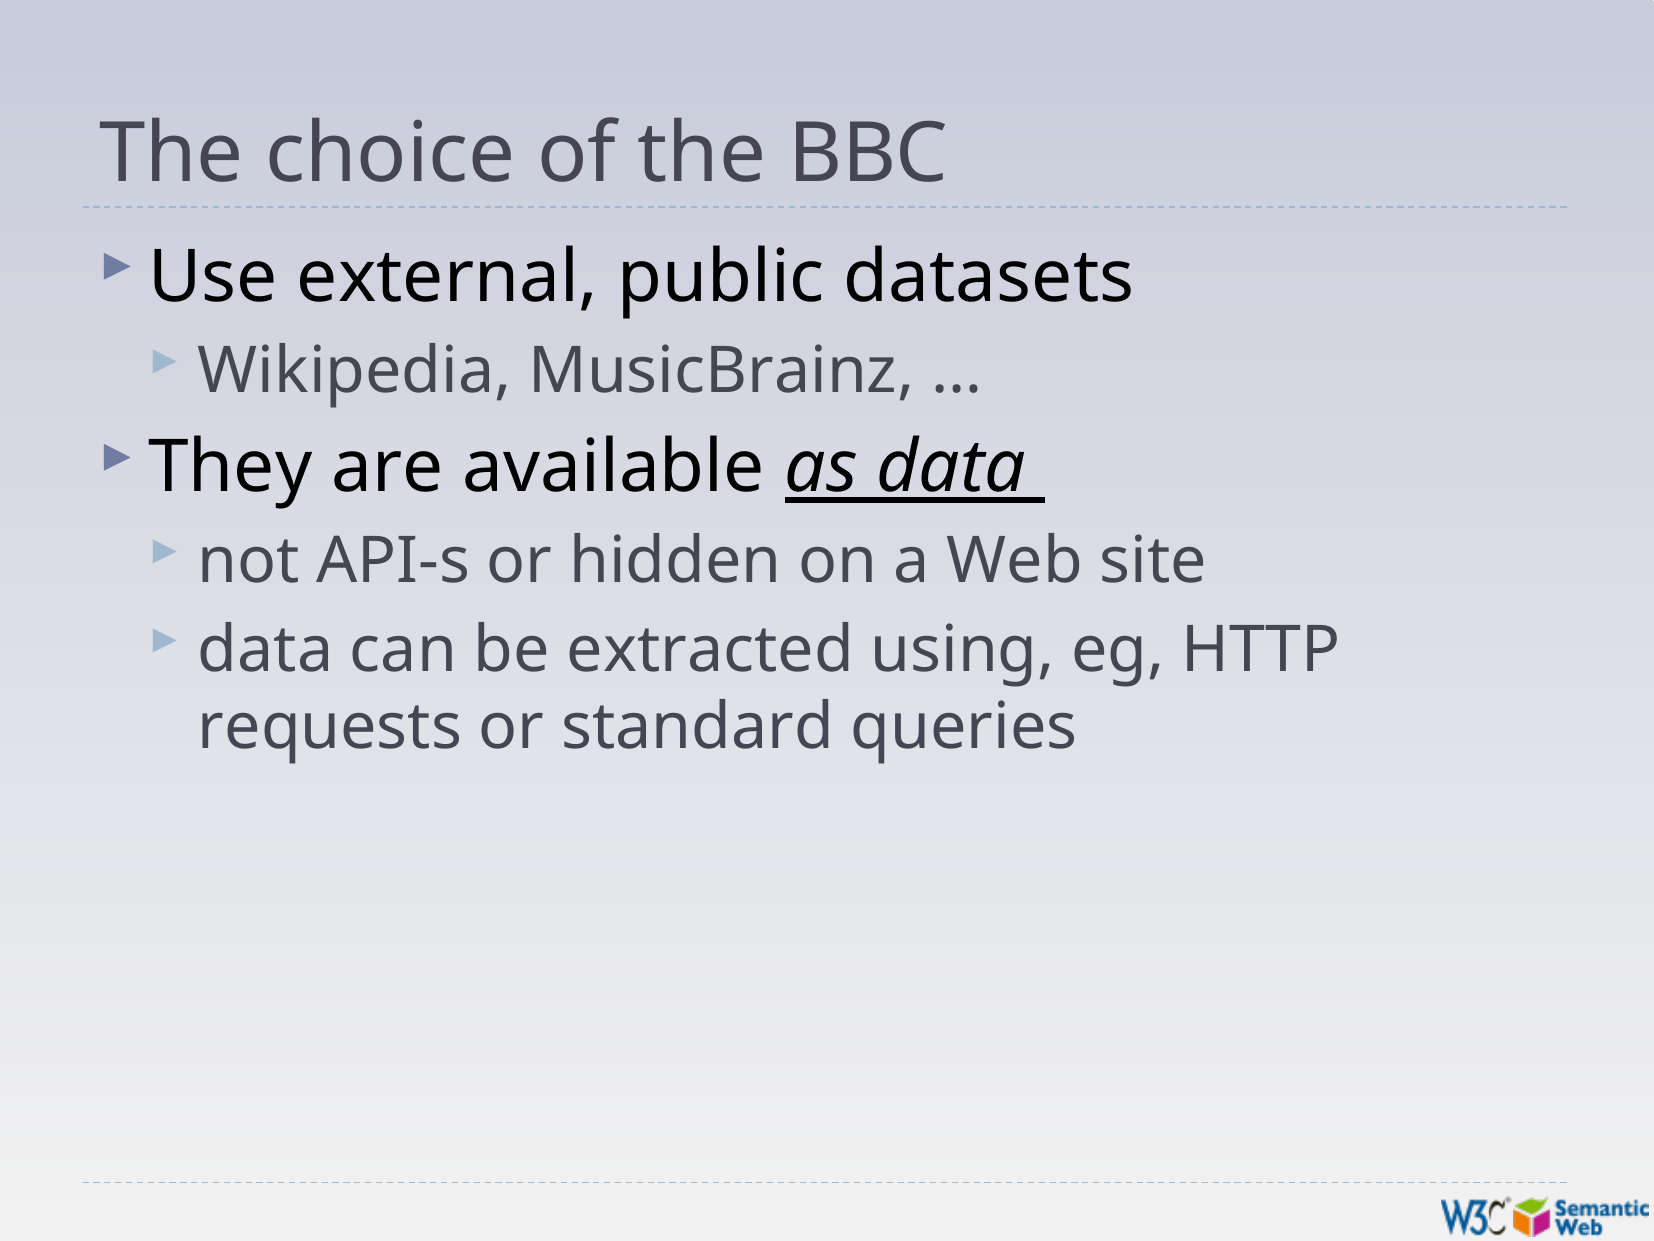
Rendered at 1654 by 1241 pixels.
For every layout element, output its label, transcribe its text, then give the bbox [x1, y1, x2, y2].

title The choice of the BBC [82, 27, 1572, 207]
picture [1441, 1195, 1649, 1237]
list Use external, public datasets Wikipedia, MusicBrainz, … They are available as data not API-s or hidden on a Web site data can be extracted using, eg, HTTP requests or standard queries [82, 220, 1572, 1114]
